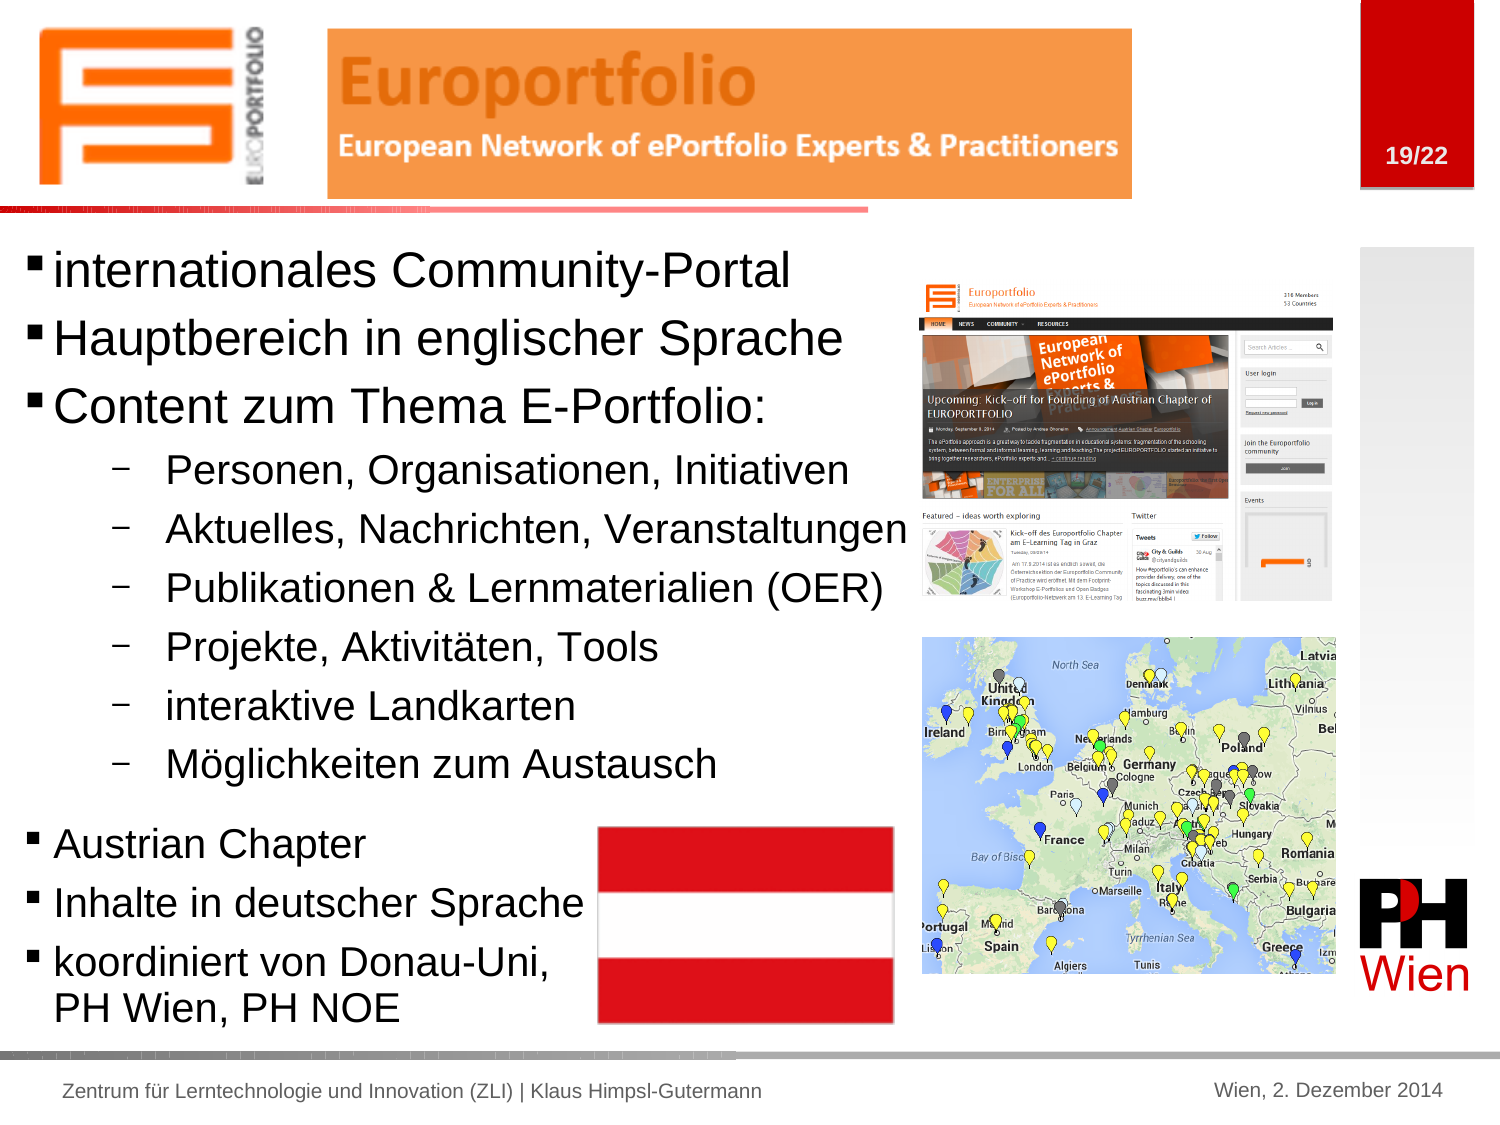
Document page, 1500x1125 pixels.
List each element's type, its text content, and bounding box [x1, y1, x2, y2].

picture [1354, 873, 1474, 997]
picture [922, 637, 1336, 974]
list Austrian Chapter Inhalte in deutscher Sprache koordiniert von Donau-Uni, PH Wien, PH NOE [23, 820, 598, 1052]
picture [598, 826, 895, 1025]
list internationales Community-Portal Hauptbereich in englischer Sprache Content zum Thema E-Portfolio: Personen, Organisationen, Initiativen Aktuelles, Nachrichten, Veranstaltungen Publikationen & Lernmaterialien (OER) Projekte, Aktivitäten, Tools interaktive Landkarten Möglichkeiten zum Austausch [23, 242, 1335, 860]
picture [32, 21, 1132, 199]
picture [919, 279, 1333, 601]
